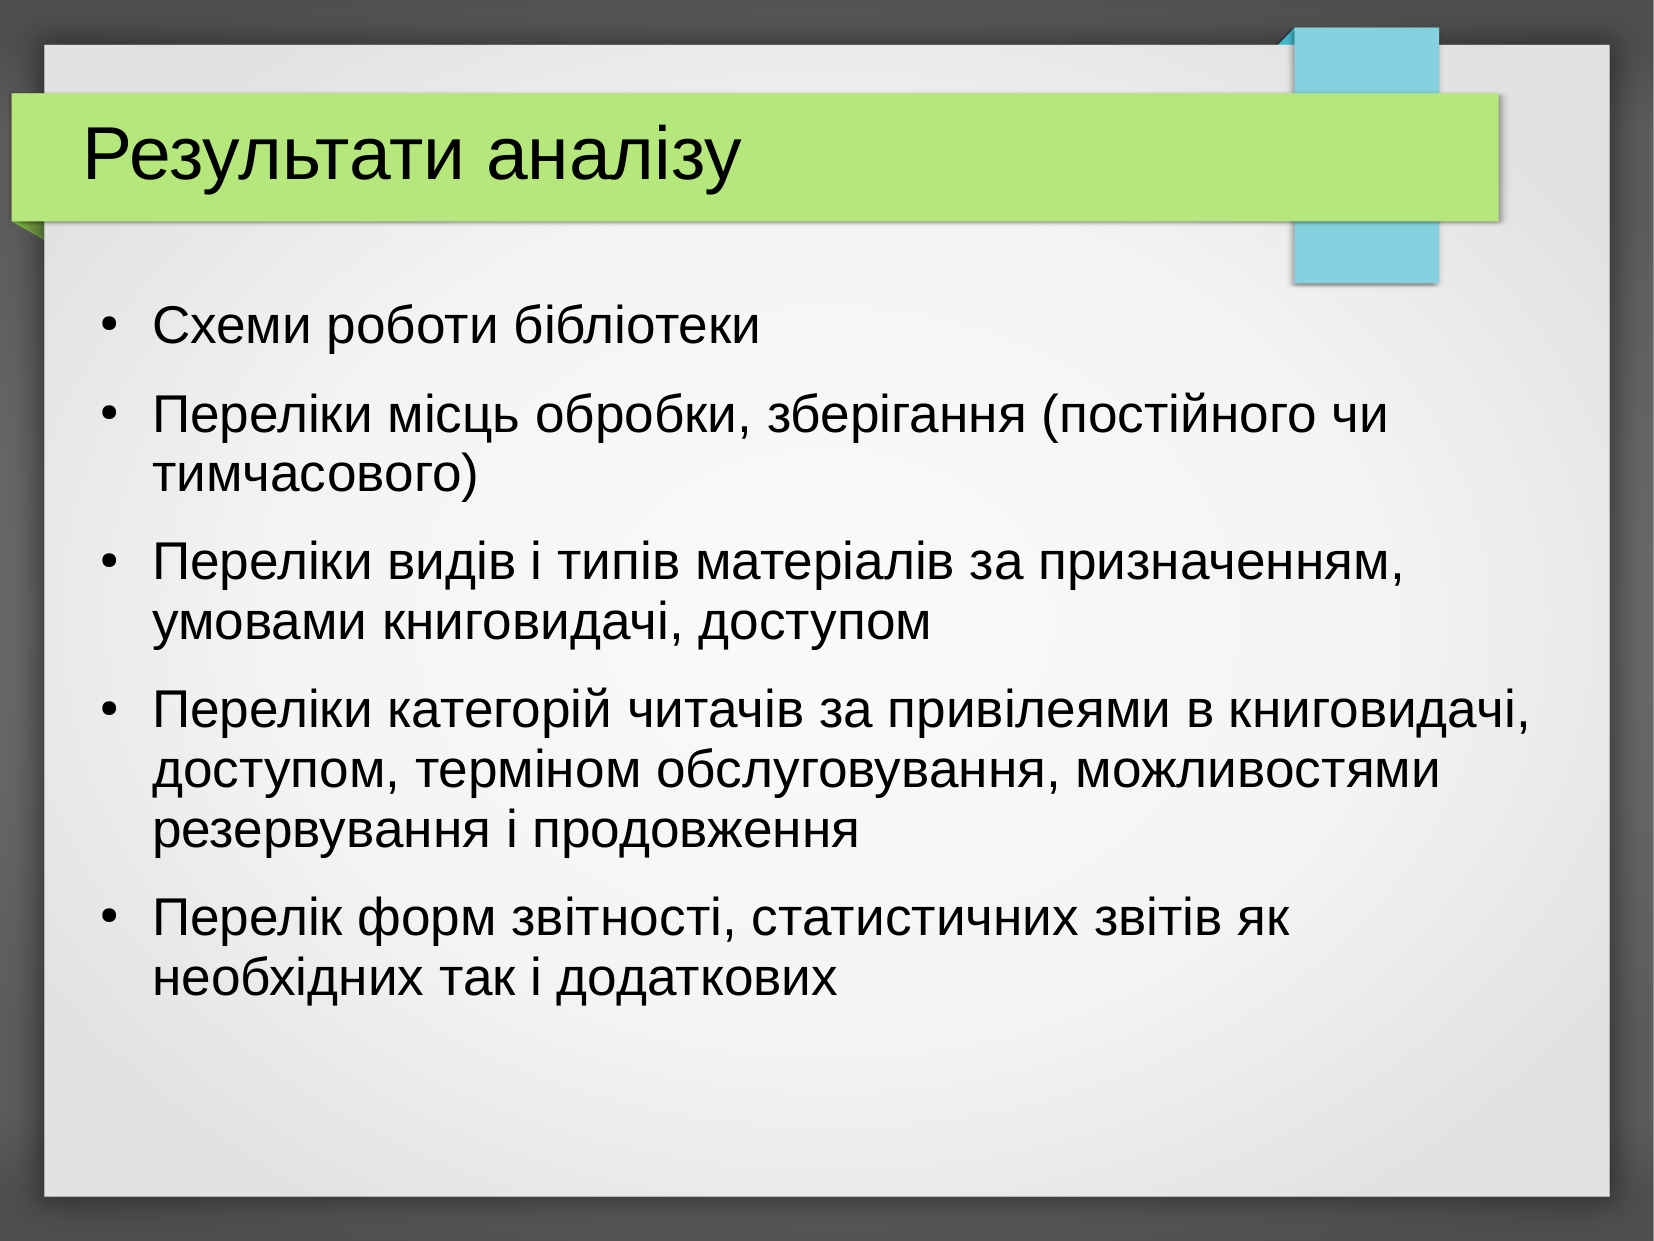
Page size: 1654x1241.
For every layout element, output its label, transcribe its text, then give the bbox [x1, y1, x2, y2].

picture [0, 0, 1654, 1241]
title Результати аналізу [82, 94, 1264, 213]
list Схеми роботи бібліотеки Переліки місць обробки, зберігання (постійного чи тимчасового) Переліки видів і типів матеріалів за призначенням, умовами книговидачі, доступом Переліки категорій читачів за привілеями в книговидачі, доступом, терміном обслуговування, можливостями резервування і продовження Перелік форм звітності, статистичних звітів як необхідних так і додаткових [82, 295, 1571, 1015]
